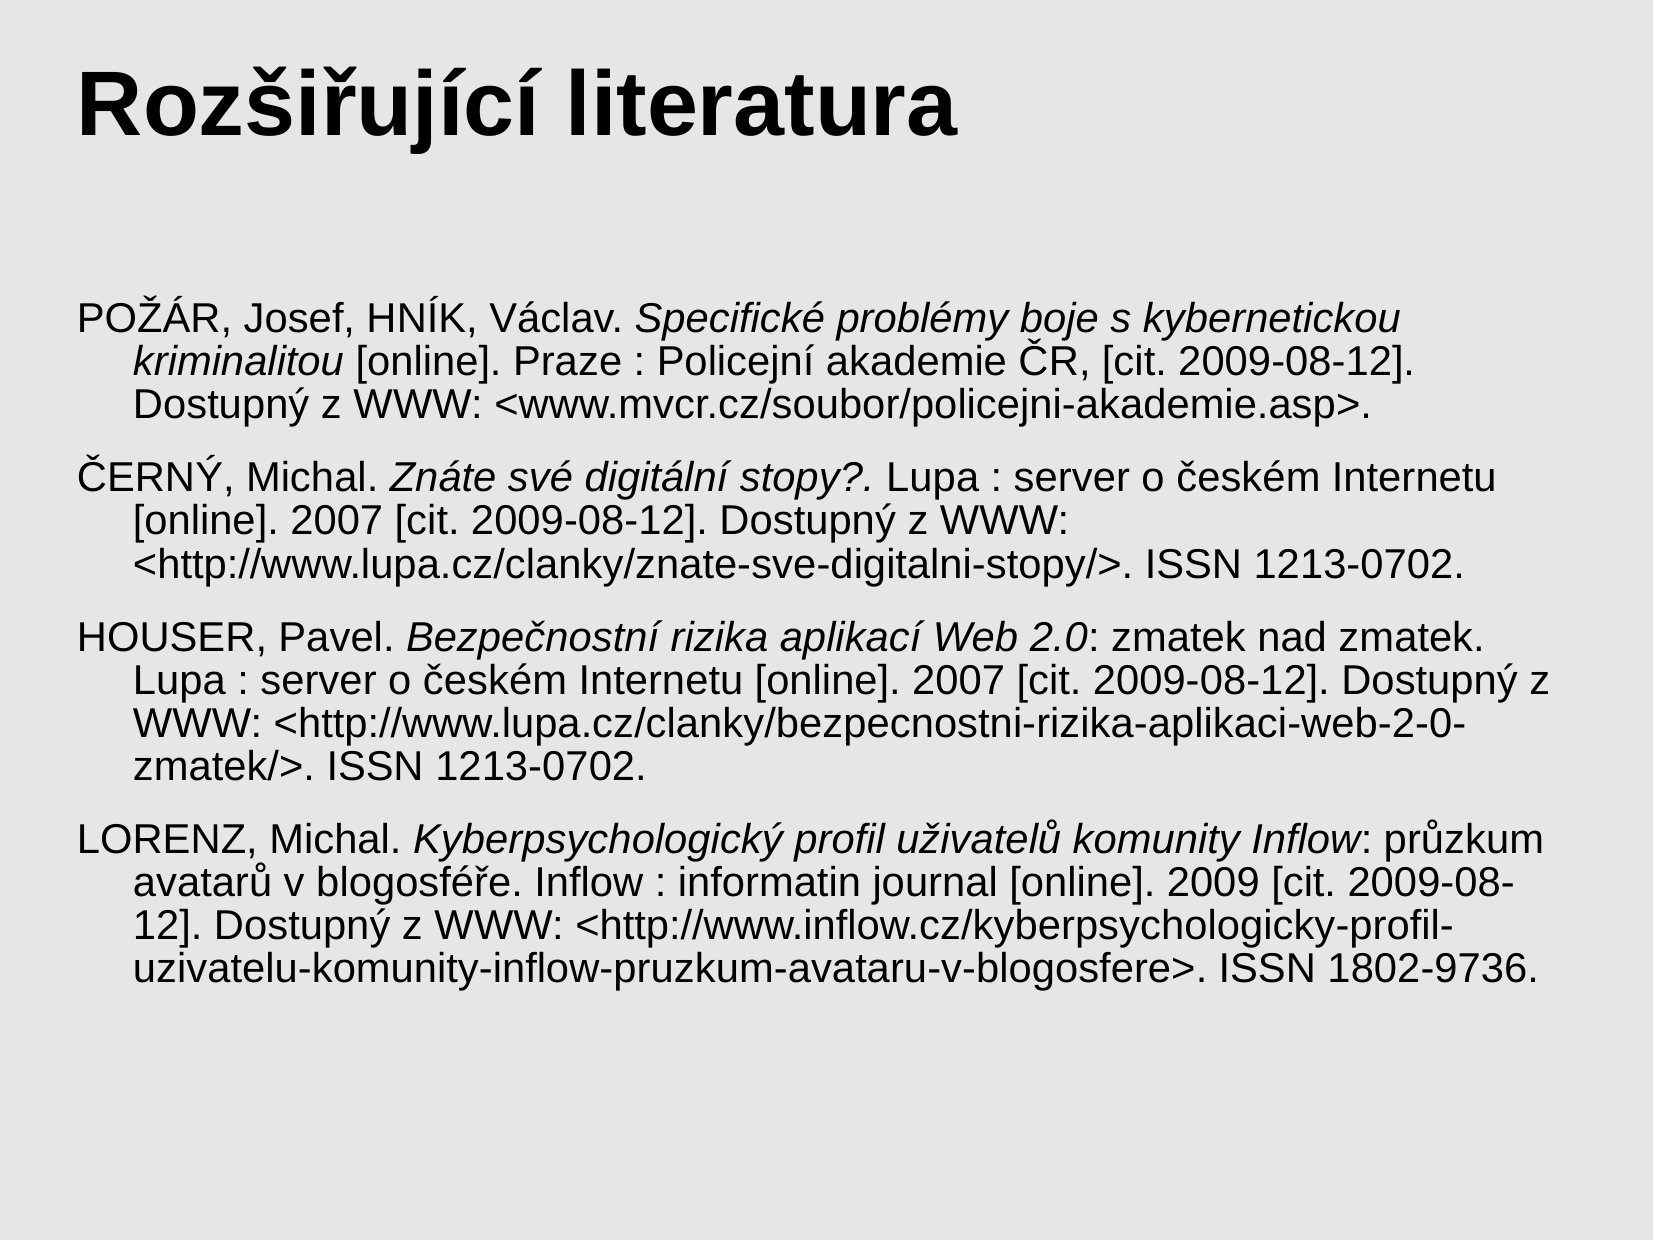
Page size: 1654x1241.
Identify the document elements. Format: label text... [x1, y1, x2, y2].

title Rozšiřující literatura [76, 0, 1565, 208]
list POŽÁR, Josef, HNÍK, Václav. Specifické problémy boje s kybernetickou kriminalitou [online]. Praze : Policejní akademie ČR, [cit. 2009-08-12]. Dostupný z WWW: <www.mvcr.cz/soubor/policejni-akademie.asp>. ČERNÝ, Michal. Znáte své digitální stopy?. Lupa : server o českém Internetu [online]. 2007 [cit. 2009-08-12]. Dostupný z WWW: <http://www.lupa.cz/clanky/znate-sve-digitalni-stopy/>. ISSN 1213-0702. HOUSER, Pavel. Bezpečnostní rizika aplikací Web 2.0: zmatek nad zmatek. Lupa : server o českém Internetu [online]. 2007 [cit. 2009-08-12]. Dostupný z WWW: <http://www.lupa.cz/clanky/bezpecnostni-rizika-aplikaci-web-2-0-zmatek/>. ISSN 1213-0702. LORENZ, Michal. Kyberpsychologický profil uživatelů komunity Inflow: průzkum avatarů v blogosféře. Inflow : informatin journal [online]. 2009 [cit. 2009-08-12]. Dostupný z WWW: <http://www.inflow.cz/kyberpsychologicky-profil-uzivatelu-komunity-inflow-pruzkum-avataru-v-blogosfere>. ISSN 1802-9736. [76, 295, 1565, 1116]
